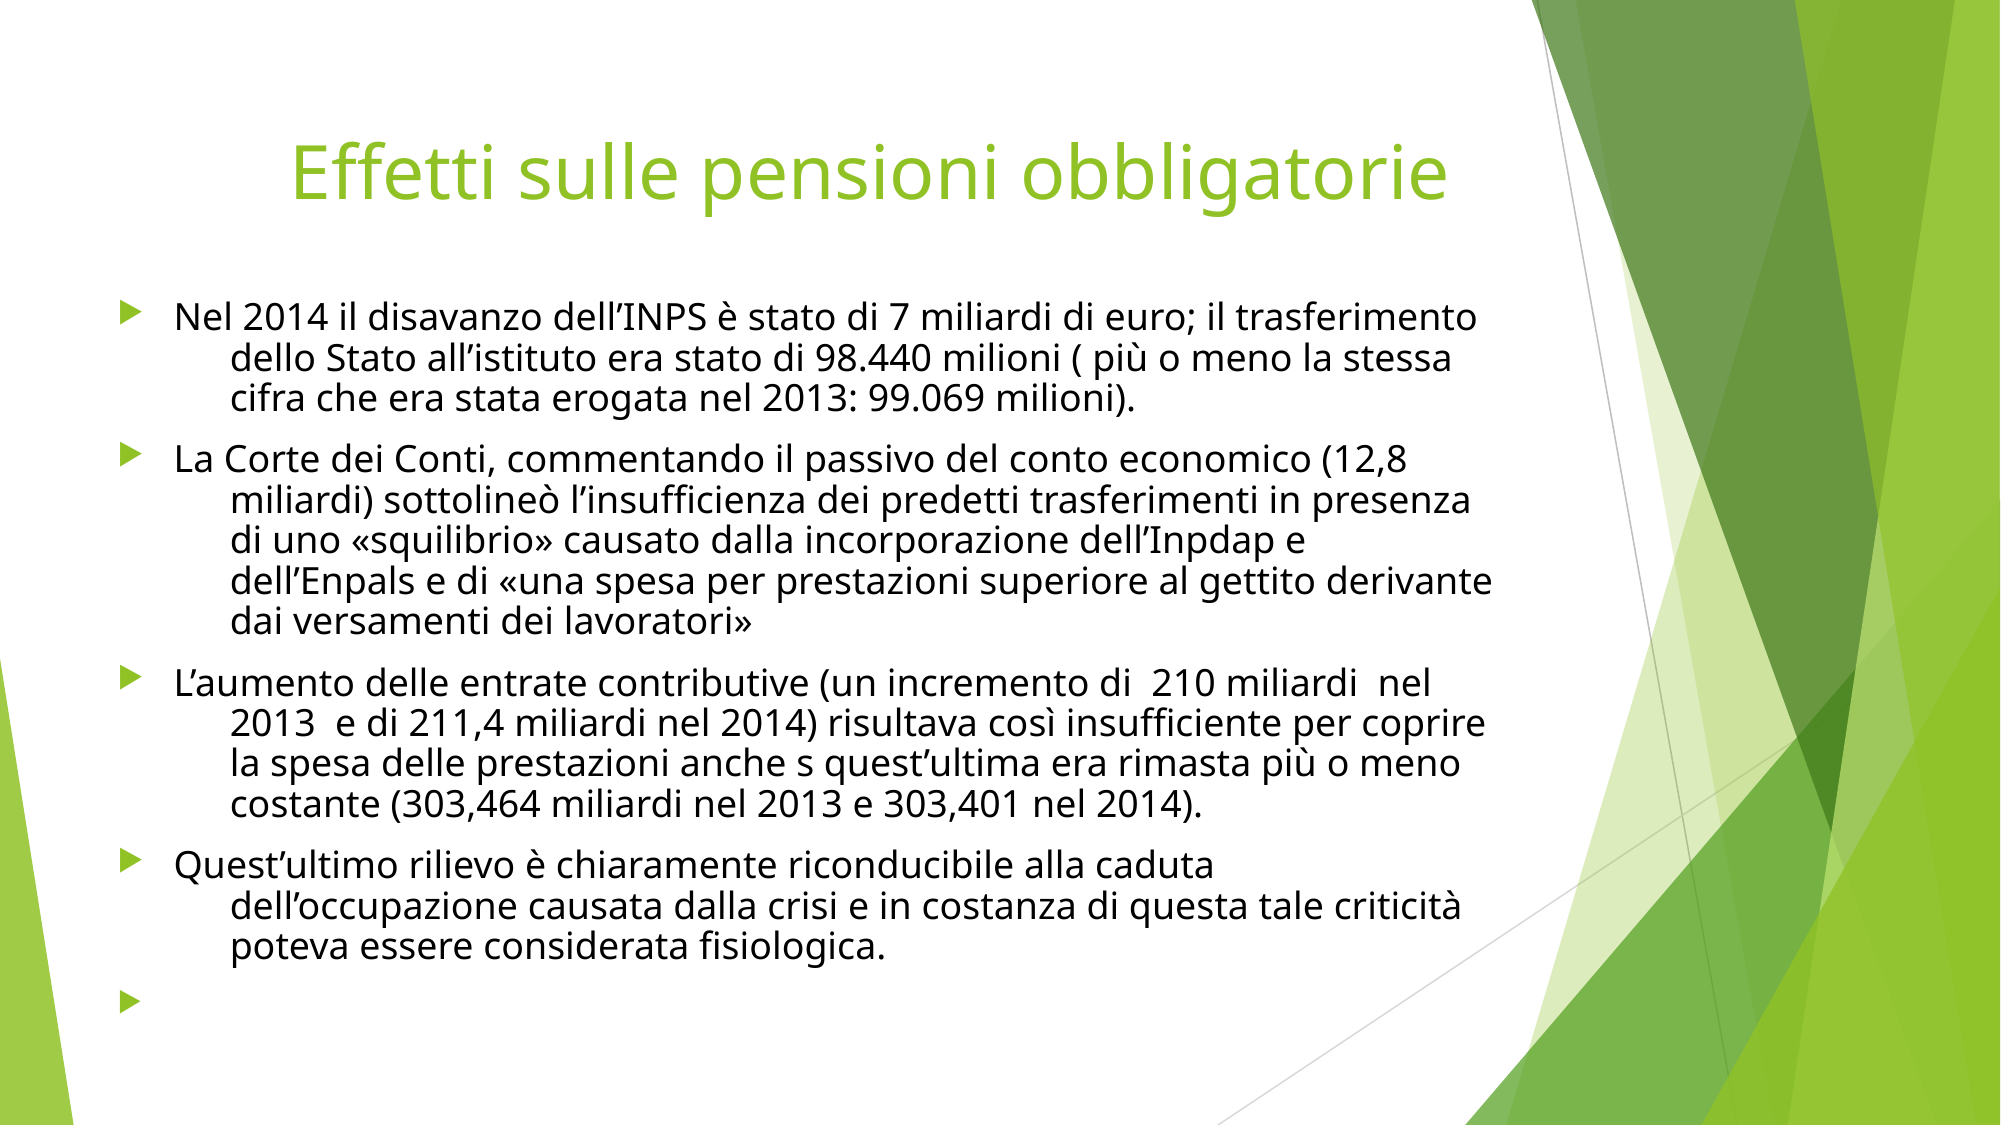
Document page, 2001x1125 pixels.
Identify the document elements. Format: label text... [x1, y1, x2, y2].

title Effetti sulle pensioni obbligatorie [164, 117, 1575, 268]
list Nel 2014 il disavanzo dell’INPS è stato di 7 miliardi di euro; il trasferimento dello Stato all’istituto era stato di 98.440 milioni ( più o meno la stessa cifra che era stata erogata nel 2013: 99.069 milioni). La Corte dei Conti, commentando il passivo del conto economico (12,8 miliardi) sottolineò l’insufficienza dei predetti trasferimenti in presenza di uno «squilibrio» causato dalla incorporazione dell’Inpdap e dell’Enpals e di «una spesa per prestazioni superiore al gettito derivante dai versamenti dei lavoratori» L’aumento delle entrate contributive (un incremento di 210 miliardi nel 2013 e di 211,4 miliardi nel 2014) risultava così insufficiente per coprire la spesa delle prestazioni anche s quest’ultima era rimasta più o meno costante (303,464 miliardi nel 2013 e 303,401 nel 2014). Quest’ultimo rilievo è chiaramente riconducibile alla caduta dell’occupazione causata dalla crisi e in costanza di questa tale criticità poteva essere considerata fisiologica. [102, 290, 1513, 984]
